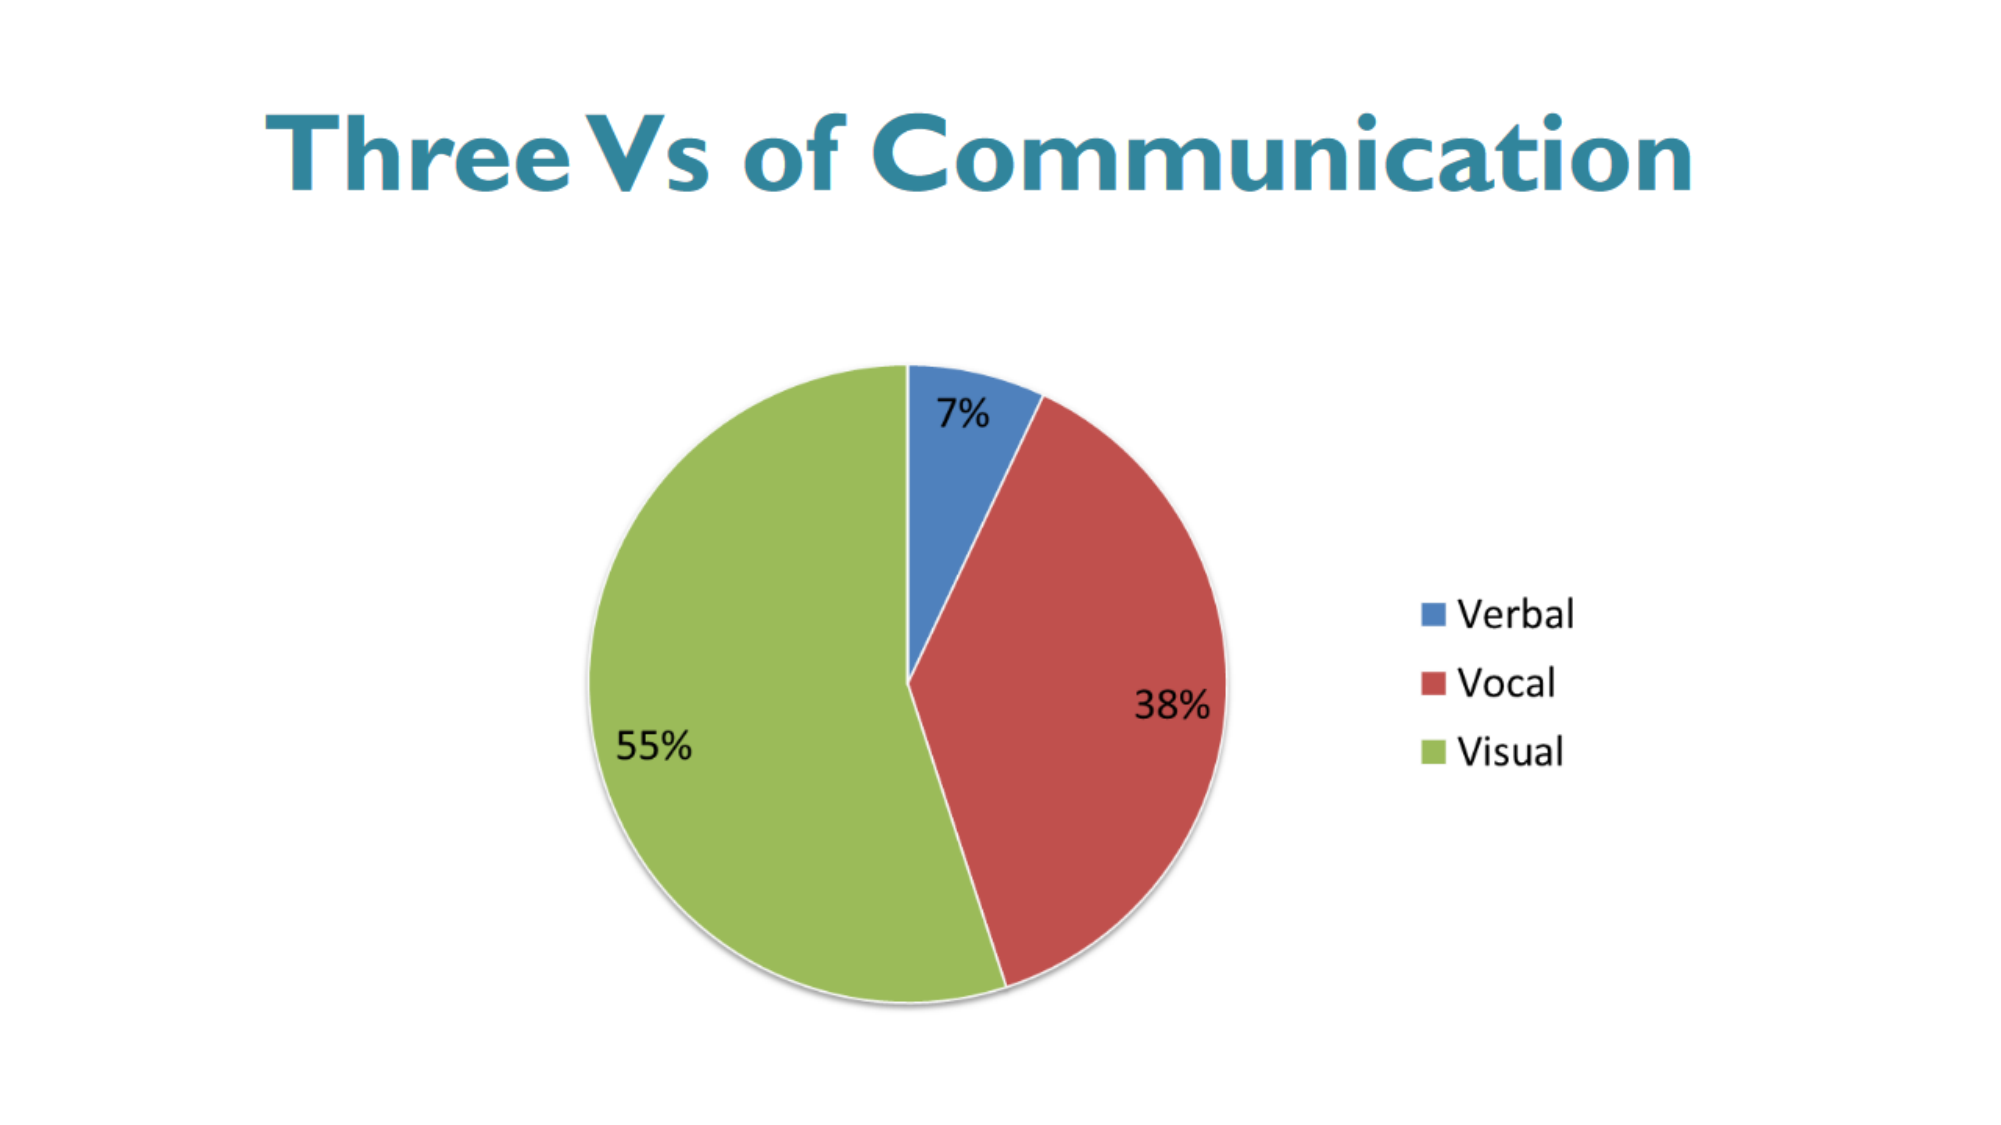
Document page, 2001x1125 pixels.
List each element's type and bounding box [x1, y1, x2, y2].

picture [252, 95, 1748, 1030]
